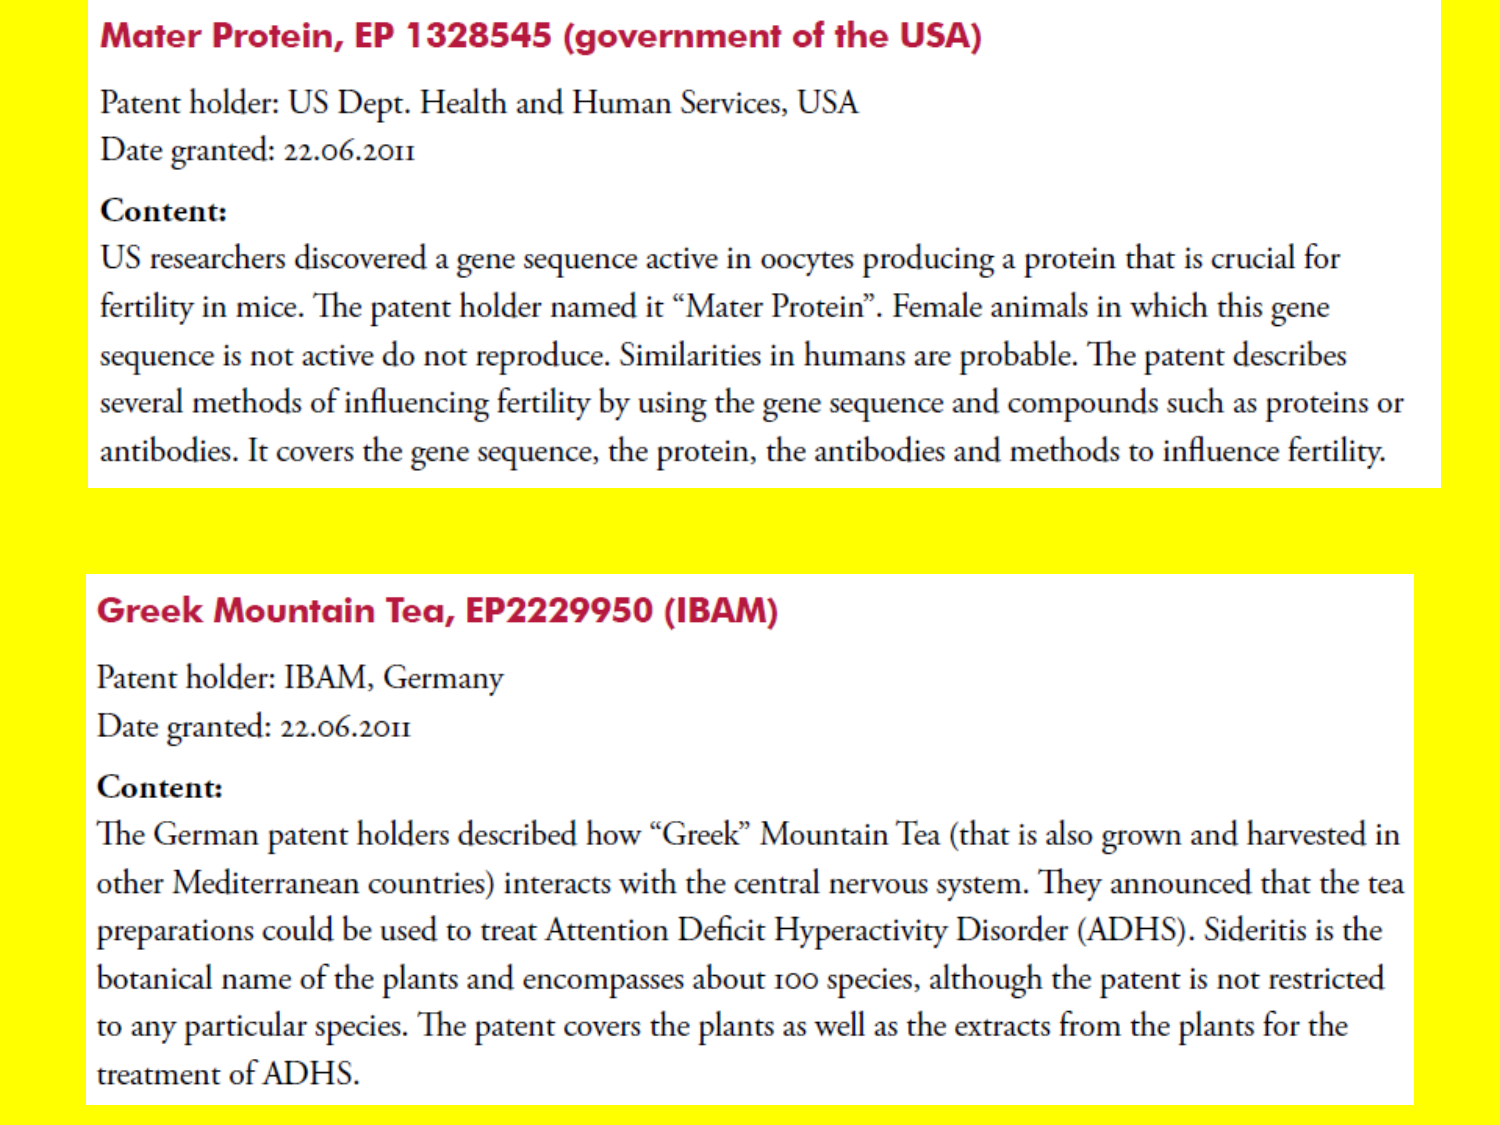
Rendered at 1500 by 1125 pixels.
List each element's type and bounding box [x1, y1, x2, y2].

picture [88, 0, 1441, 488]
picture [86, 574, 1414, 1105]
